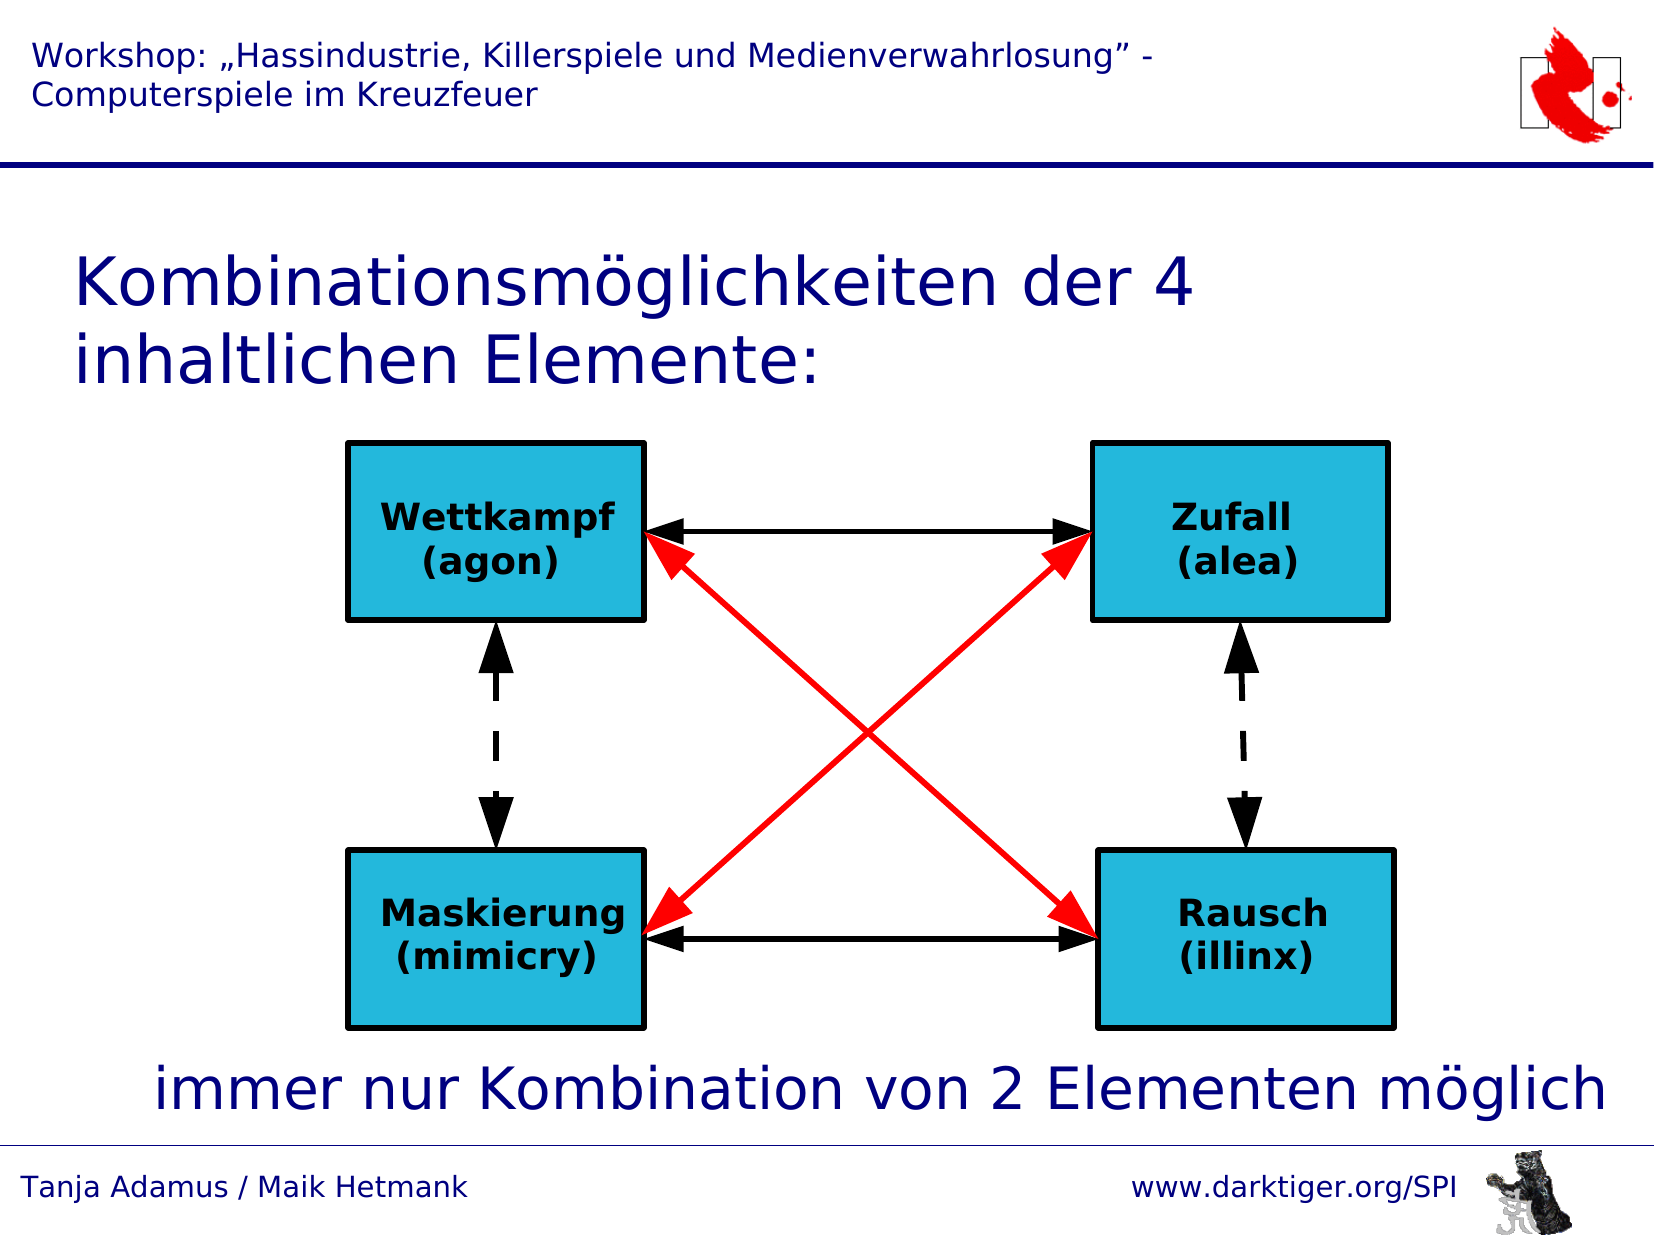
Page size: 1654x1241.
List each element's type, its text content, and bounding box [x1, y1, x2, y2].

picture [1486, 1150, 1572, 1235]
text_box Workshop: „Hassindustrie, Killerspiele und Medienverwahrlosung” - Computerspiele im Kreuzfeuer [16, 29, 1418, 178]
text_box [1098, 850, 1394, 1028]
text_box Maskierung (mimicry) [365, 884, 642, 987]
text_box Rausch (illinx) [1162, 884, 1345, 987]
text_box [1092, 442, 1388, 621]
text_box Zufall (alea) [1156, 488, 1321, 591]
text_box Wettkampf (agon) [364, 488, 630, 591]
text_box [348, 442, 644, 621]
text_box [348, 850, 644, 1028]
text_box Kombinationsmöglichkeiten der 4 inhaltlichen Elemente: [59, 236, 1418, 407]
text_box immer nur Kombination von 2 Elementen möglich [129, 1039, 1634, 1140]
picture [1503, 16, 1632, 148]
